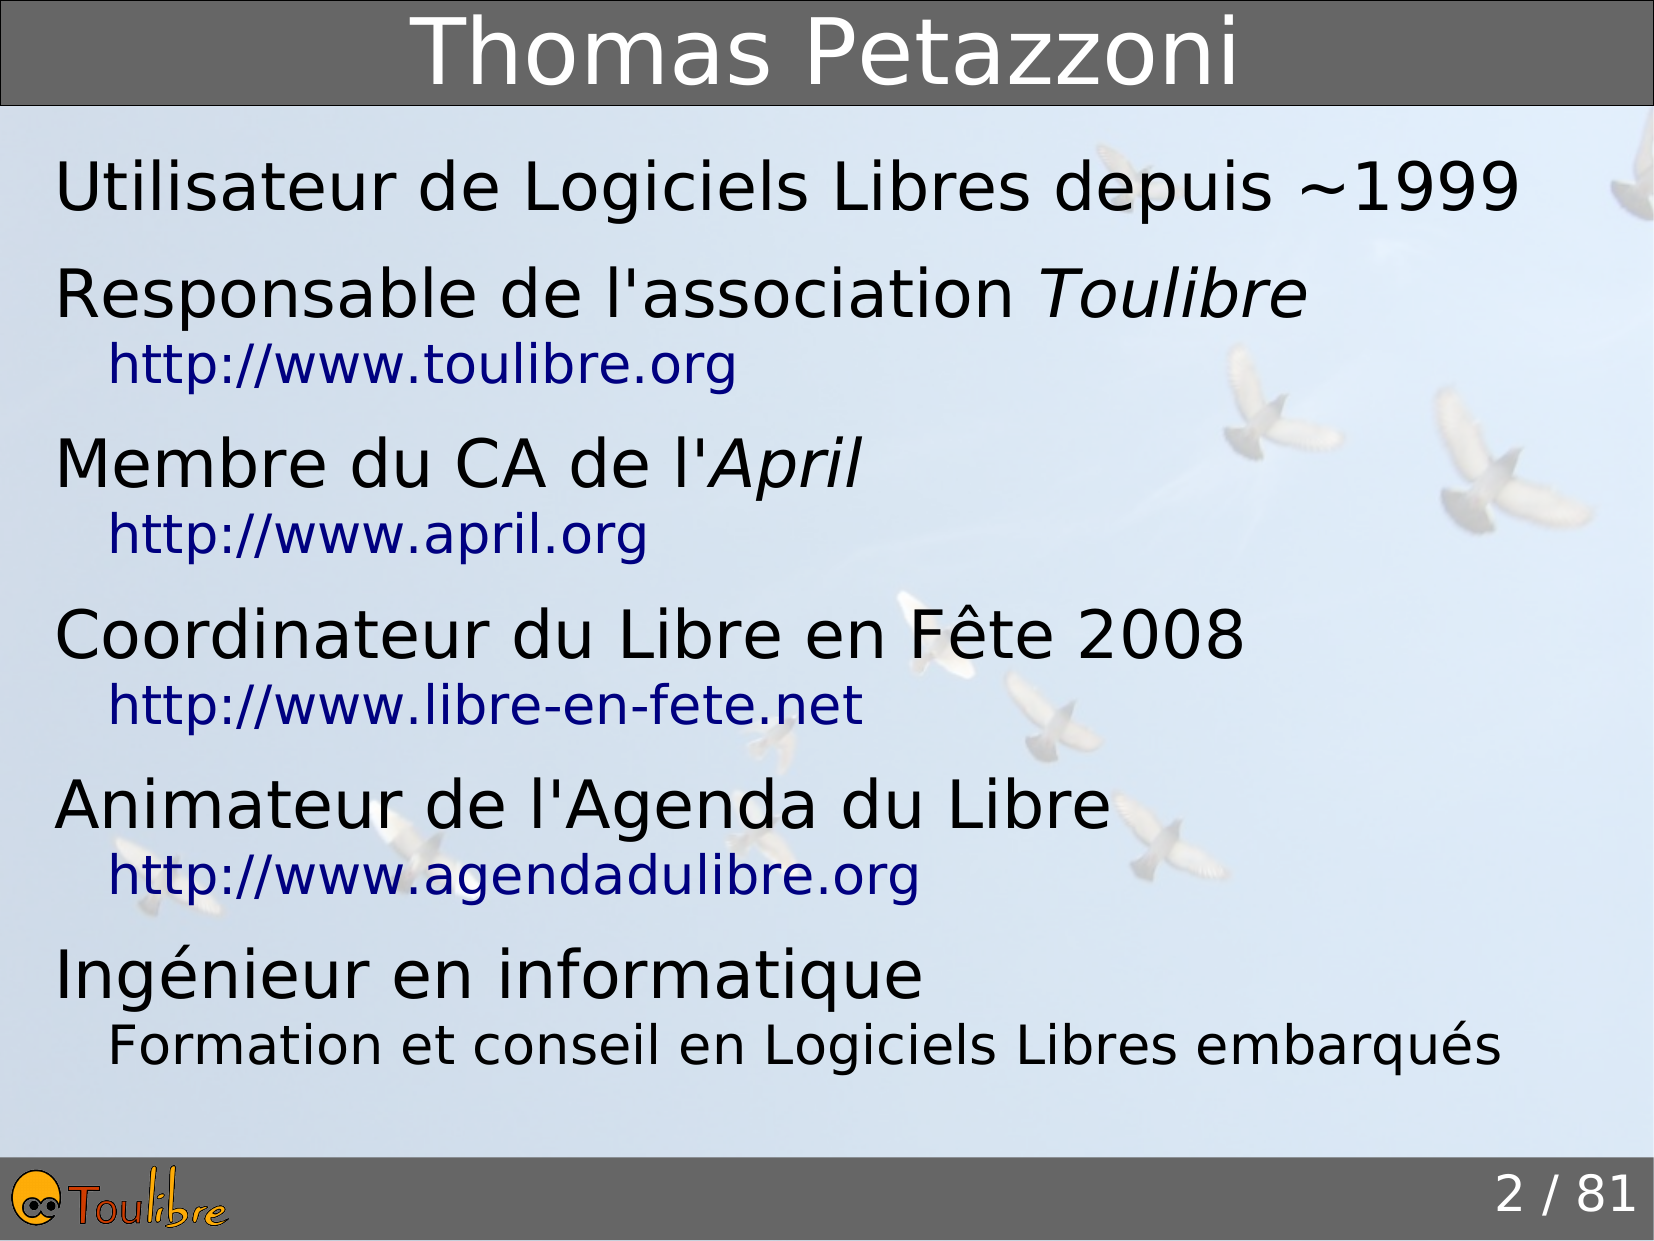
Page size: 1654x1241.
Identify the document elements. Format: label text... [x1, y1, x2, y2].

picture [11, 1165, 229, 1228]
list Utilisateur de Logiciels Libres depuis ~1999 Responsable de l'association Toulibre http://www.toulibre.org Membre du CA de l'April http://www.april.org Coordinateur du Libre en Fête 2008 http://www.libre-en-fete.net Animateur de l'Agenda du Libre http://www.agendadulibre.org Ingénieur en informatique Formation et conseil en Logiciels Libres embarqués [36, 148, 1616, 1094]
title Thomas Petazzoni [0, 0, 1654, 107]
